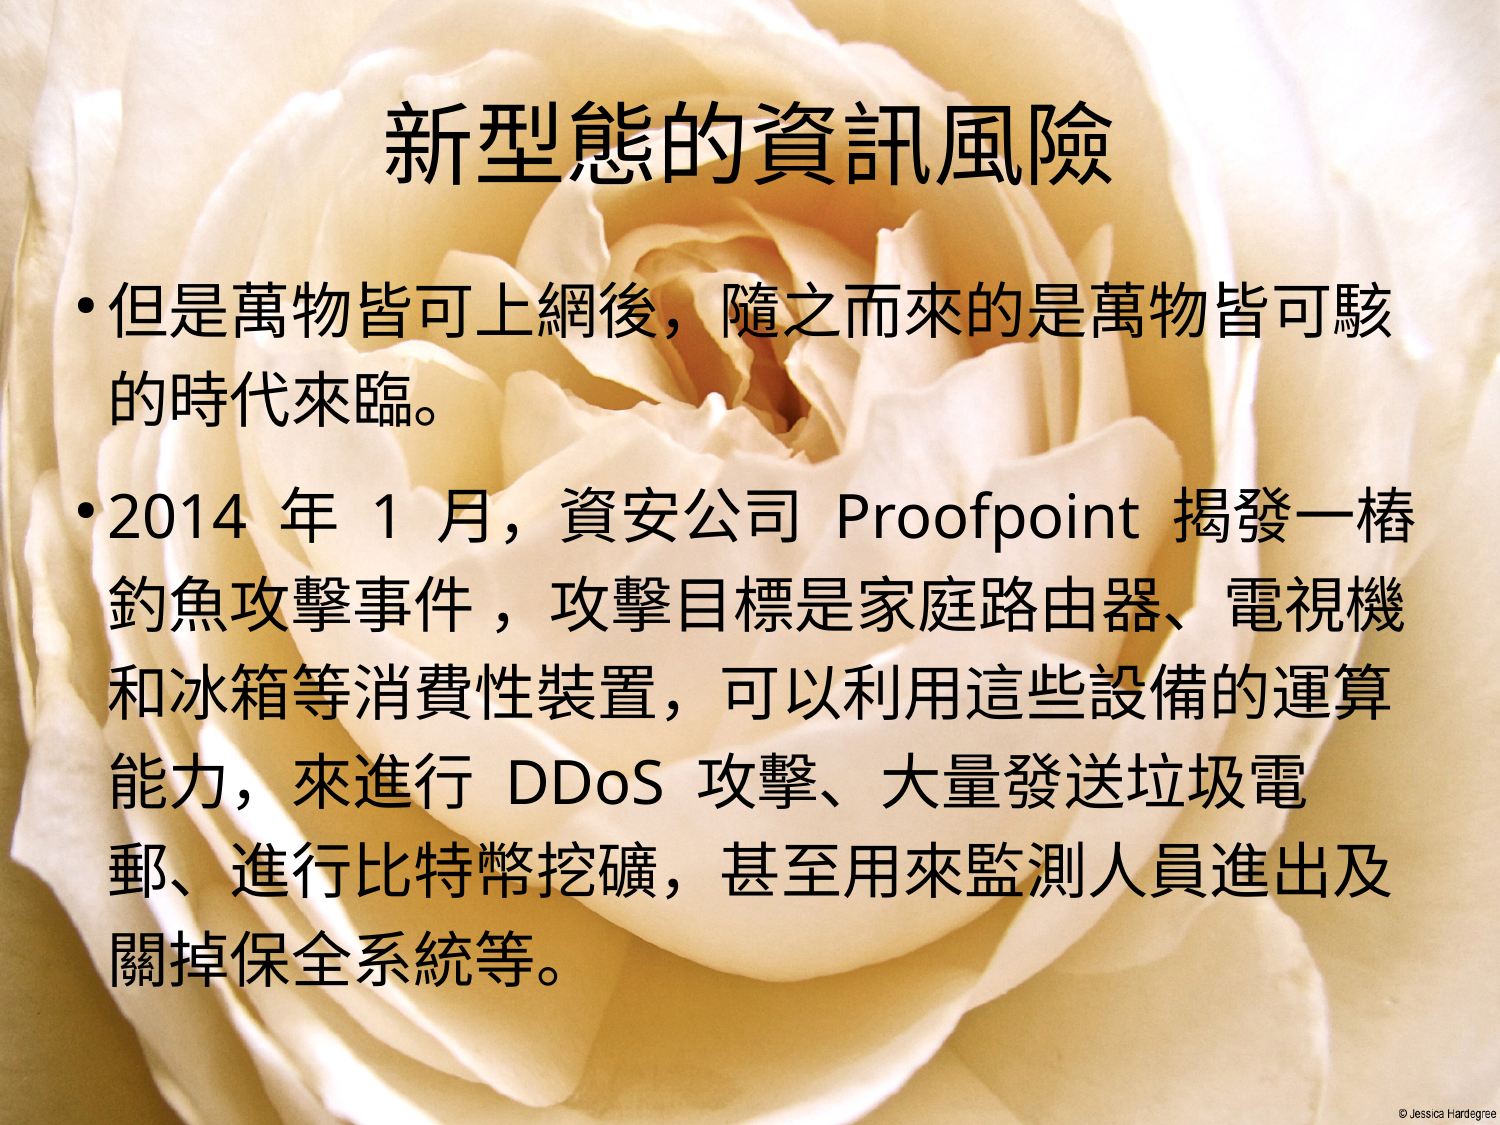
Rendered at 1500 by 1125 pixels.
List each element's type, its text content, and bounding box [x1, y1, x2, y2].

list 但是萬物皆可上網後，隨之而來的是萬物皆可駭的時代來臨。 2014 年 1 月，資安公司 Proofpoint 揭發一樁釣魚攻擊事件 ，攻擊目標是家庭路由器、電視機和冰箱等消費性裝置，可以利用這些設備的運算能力，來進行 DDoS 攻擊、大量發送垃圾電郵、進行比特幣挖礦，甚至用來監測人員進出及關掉保全系統等。 [75, 262, 1425, 1005]
title 新型態的資訊風險 [75, 45, 1425, 233]
picture [0, 0, 1500, 1125]
